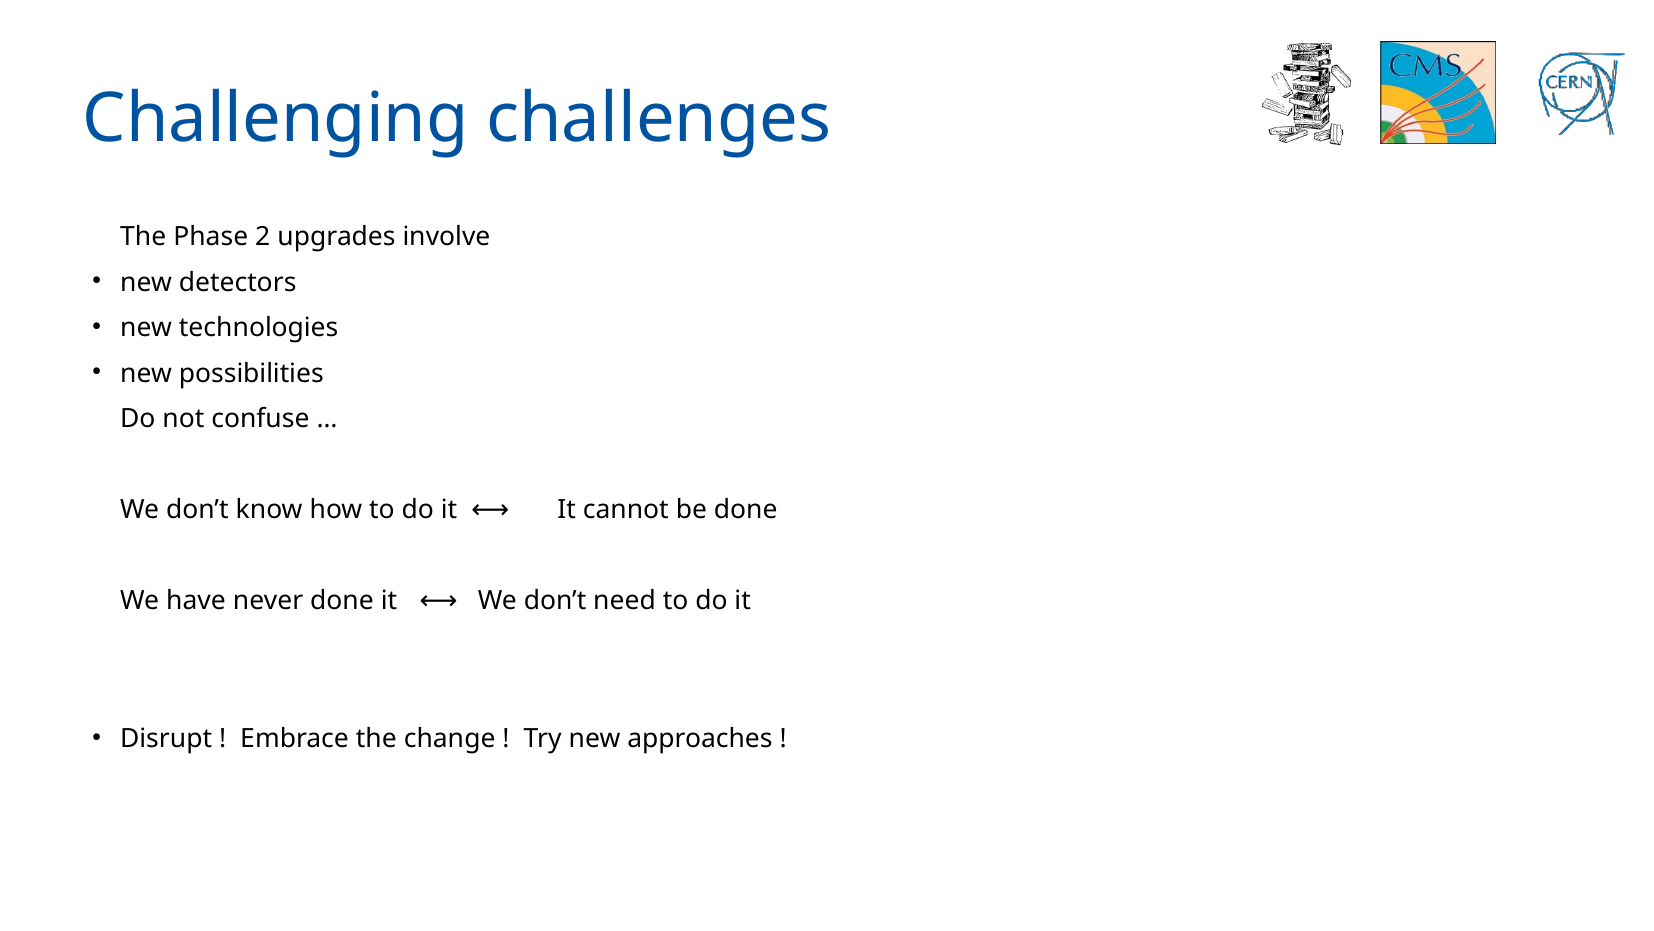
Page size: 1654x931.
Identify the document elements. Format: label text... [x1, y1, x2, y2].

list The Phase 2 upgrades involve new detectors new technologies new possibilities Do not confuse … We don’t know how to do it ⟷ It cannot be done We have never done it ⟷ We don’t need to do it Disrupt ! Embrace the change ! Try new approaches ! [82, 217, 1571, 758]
picture [1260, 38, 1361, 147]
title Challenging challenges [82, 37, 1231, 193]
picture [1530, 51, 1634, 136]
picture [1380, 41, 1496, 144]
